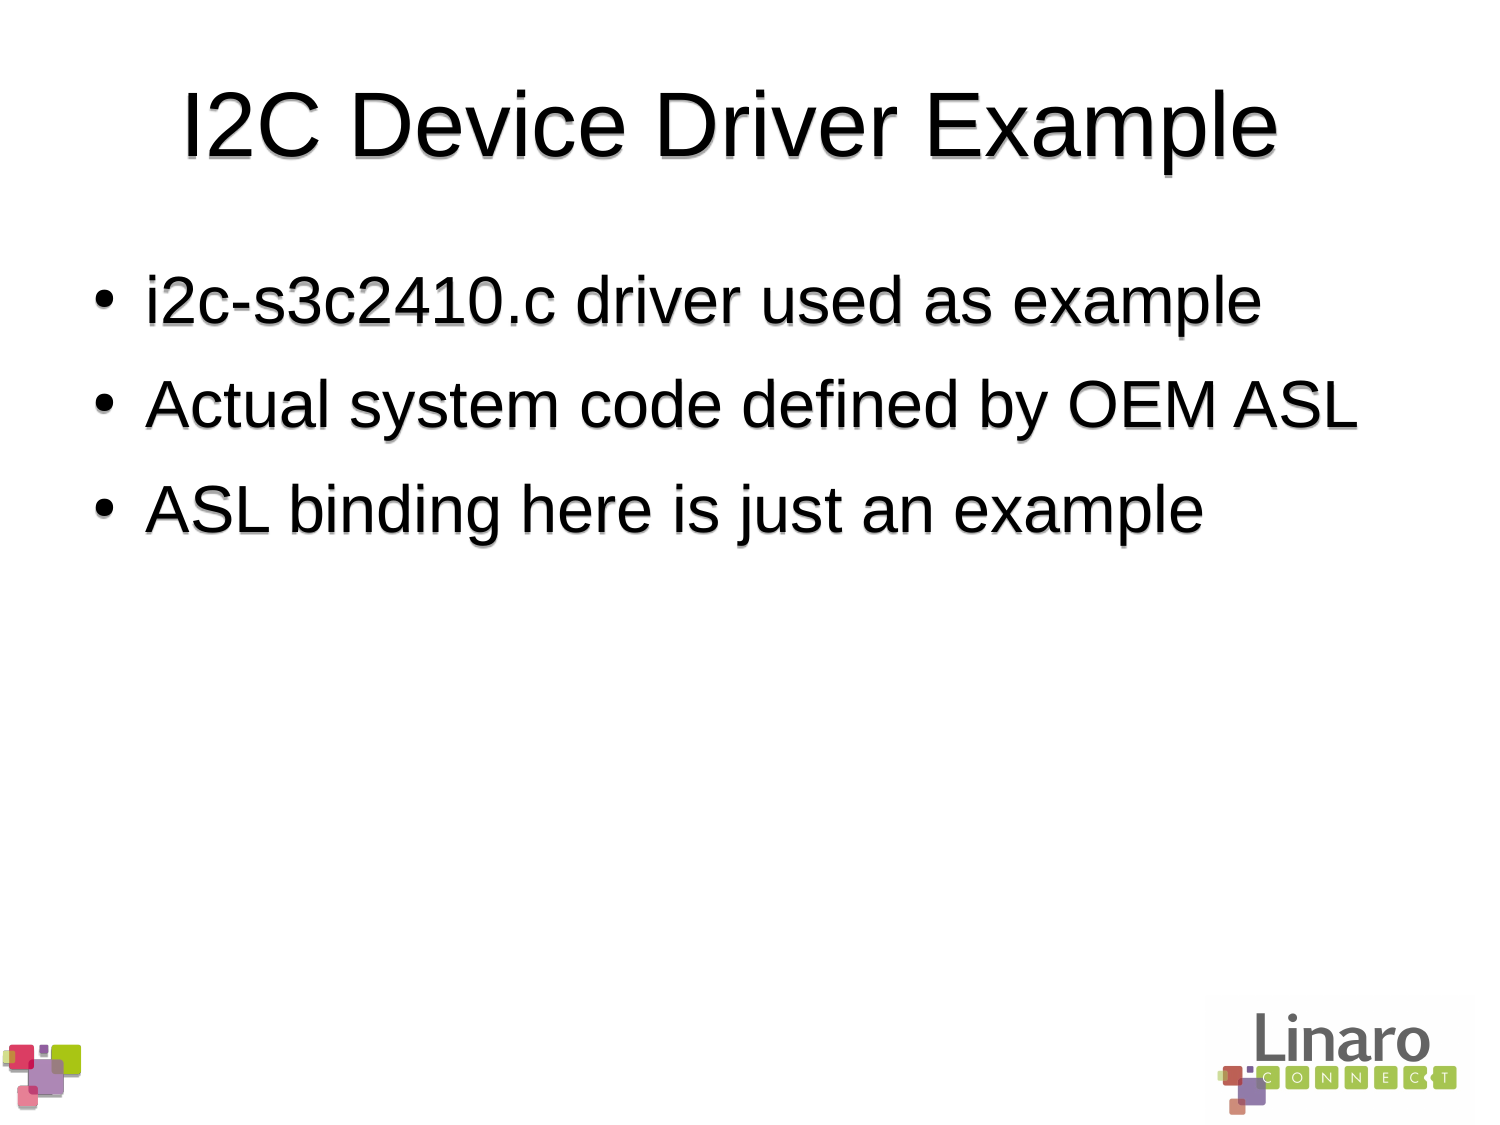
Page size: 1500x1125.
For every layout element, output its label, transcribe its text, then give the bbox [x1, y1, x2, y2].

picture [1205, 995, 1475, 1125]
picture [0, 1041, 84, 1125]
title I2C Device Driver Example [56, 27, 1407, 223]
list i2c-s3c2410.c driver used as example Actual system code defined by OEM ASL ASL binding here is just an example [75, 263, 1425, 916]
